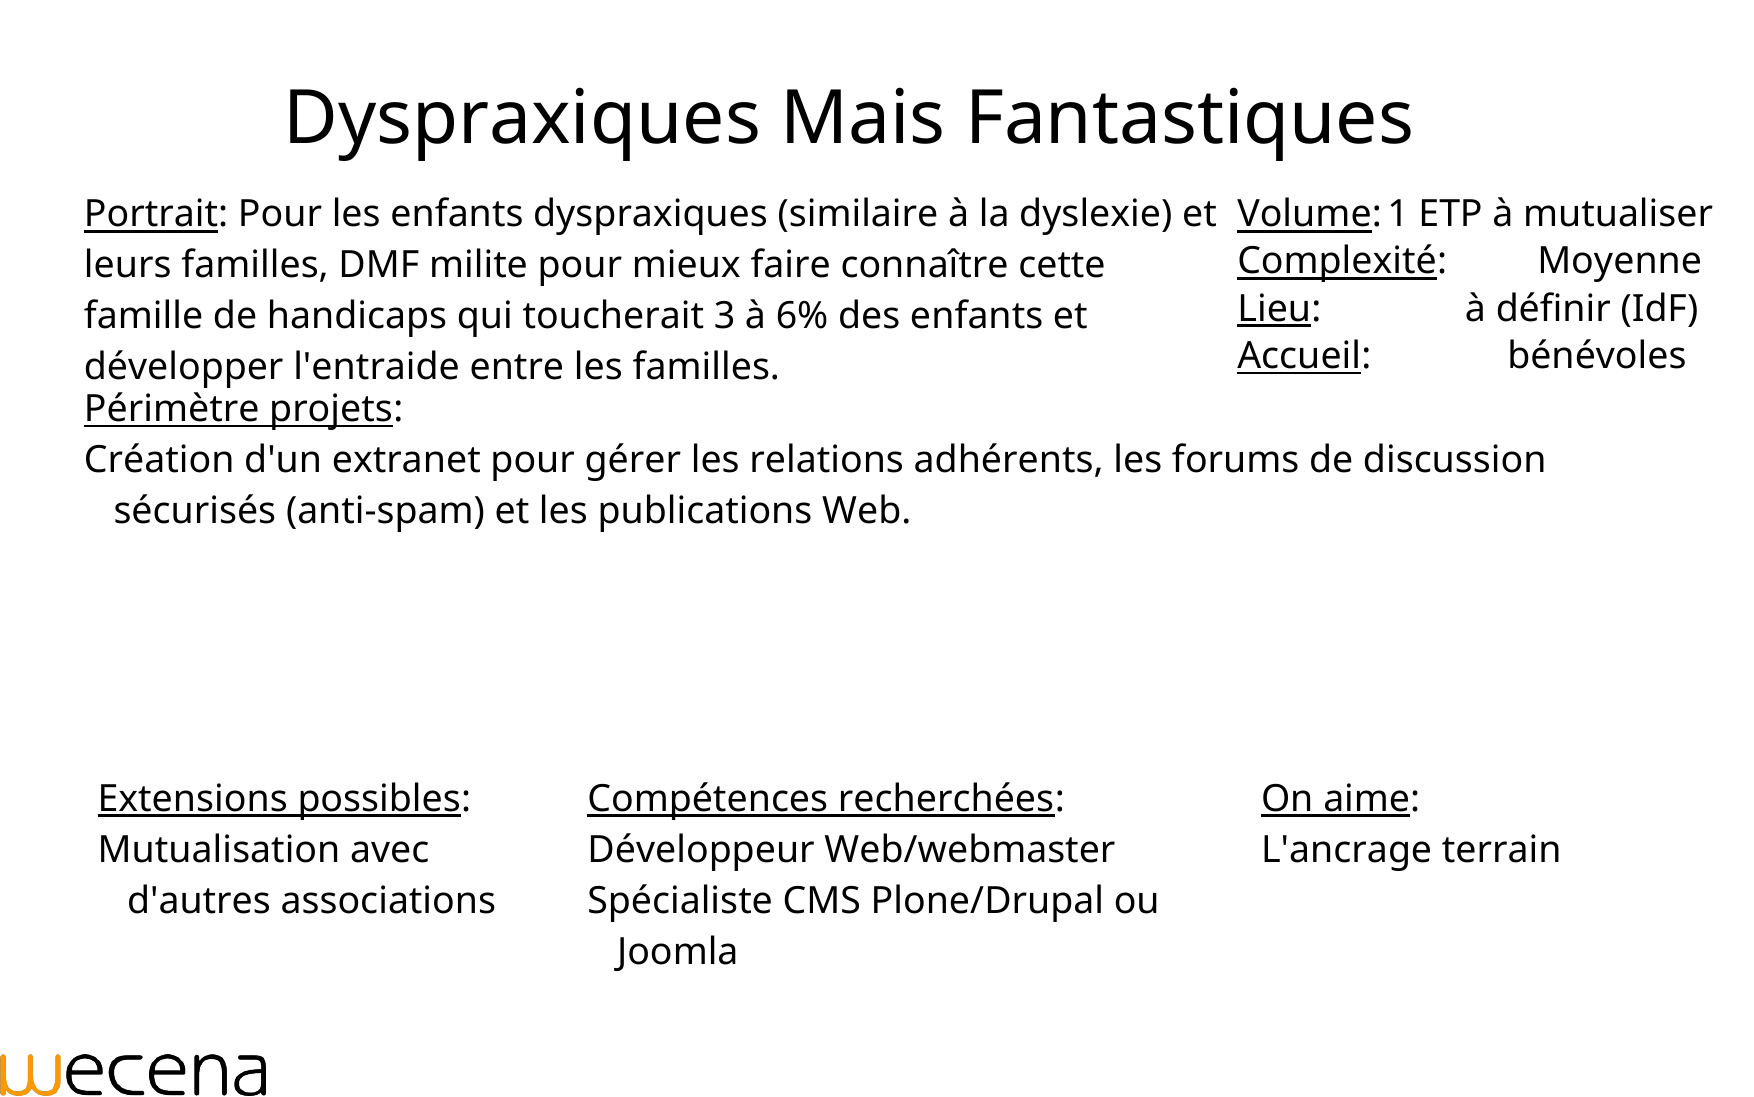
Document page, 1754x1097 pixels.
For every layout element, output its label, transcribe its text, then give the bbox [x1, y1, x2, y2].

text_box Lieu: à définir (IdF) [1241, 273, 1700, 334]
text_box On aime: L'ancrage terrain [1246, 764, 1604, 869]
text_box Accueil: bénévoles [1241, 321, 1698, 381]
text_box Périmètre projets: Création d'un extranet pour gérer les relations adhérents, les forums de discussion sécurisés (anti-spam) et les publications Web. [69, 374, 1684, 697]
text_box Extensions possibles: Mutualisation avec d'autres associations [82, 764, 501, 914]
text_box Volume: 1 ETP à mutualiser [1222, 179, 1703, 239]
text_box Complexité: Moyenne [1222, 239, 1699, 287]
picture [0, 1054, 266, 1097]
text_box Compétences recherchées: Développeur Web/webmaster Spécialiste CMS Plone/Drupal ou Joomla [572, 764, 1206, 959]
text_box Portrait: Pour les enfants dyspraxiques (similaire à la dyslexie) et leurs familles, DMF milite pour mieux faire connaître cette famille de handicaps qui toucherait 3 à 6% des enfants et développer l'entraide entre les familles. [69, 179, 1241, 374]
title Dyspraxiques Mais Fantastiques [103, 51, 1595, 178]
